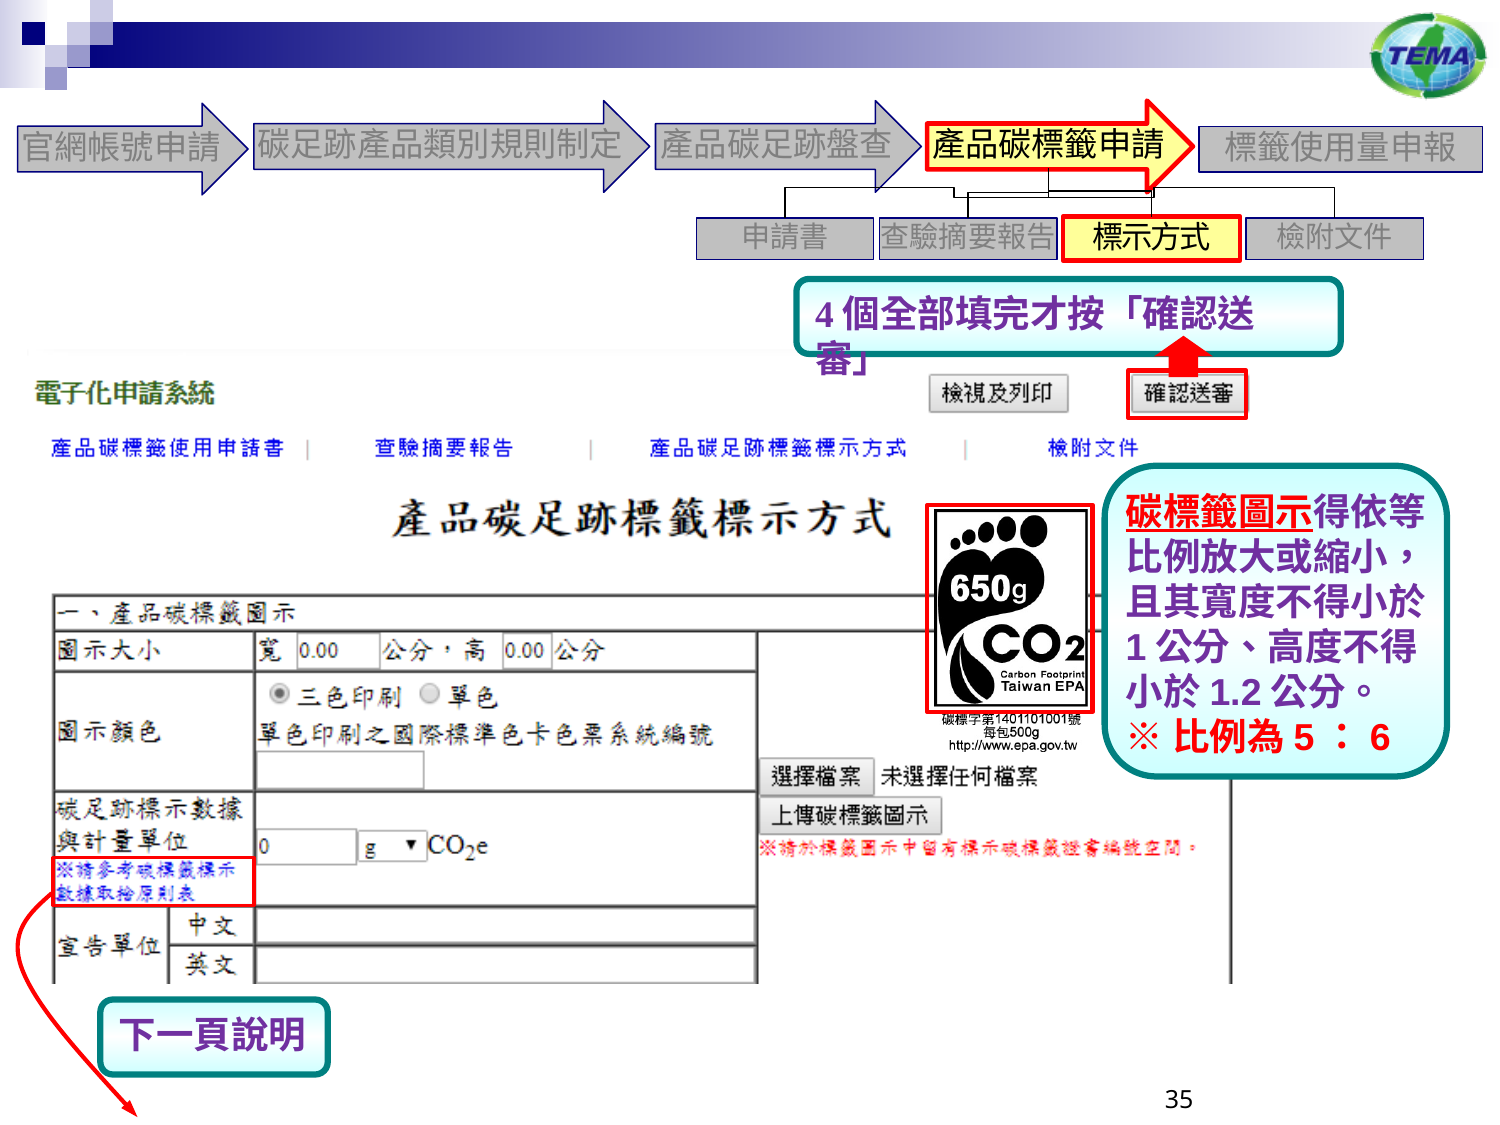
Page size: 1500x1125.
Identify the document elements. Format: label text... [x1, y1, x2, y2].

text_box 標籤使用量申報 [1199, 126, 1482, 172]
text_box 34 [1149, 1050, 1500, 1125]
text_box 查驗摘要報告 [880, 218, 1057, 259]
text_box 碳標籤圖示得依等比例放大或縮小，且其寬度不得小於1公分、高度不得小於1.2公分。 ※比例為5：6 [1104, 465, 1447, 777]
text_box 碳足跡產品類別規則制定 [253, 100, 650, 193]
text_box 申請書 [696, 218, 874, 259]
picture [1130, 373, 1244, 416]
text_box 產品碳標籤申請 [927, 100, 1193, 192]
text_box 檢附文件 [1246, 218, 1423, 259]
text_box 標示方式 [1063, 217, 1240, 260]
text_box 4個全部填完才按「確認送審」 [796, 278, 1341, 354]
picture [827, 358, 843, 362]
picture [27, 349, 1258, 984]
text_box [1153, 335, 1214, 378]
text_box 官網帳號申請 [17, 103, 249, 195]
text_box 產品碳足跡盤查 [655, 100, 922, 188]
text_box 下一頁說明 [100, 999, 328, 1075]
picture [55, 859, 252, 904]
